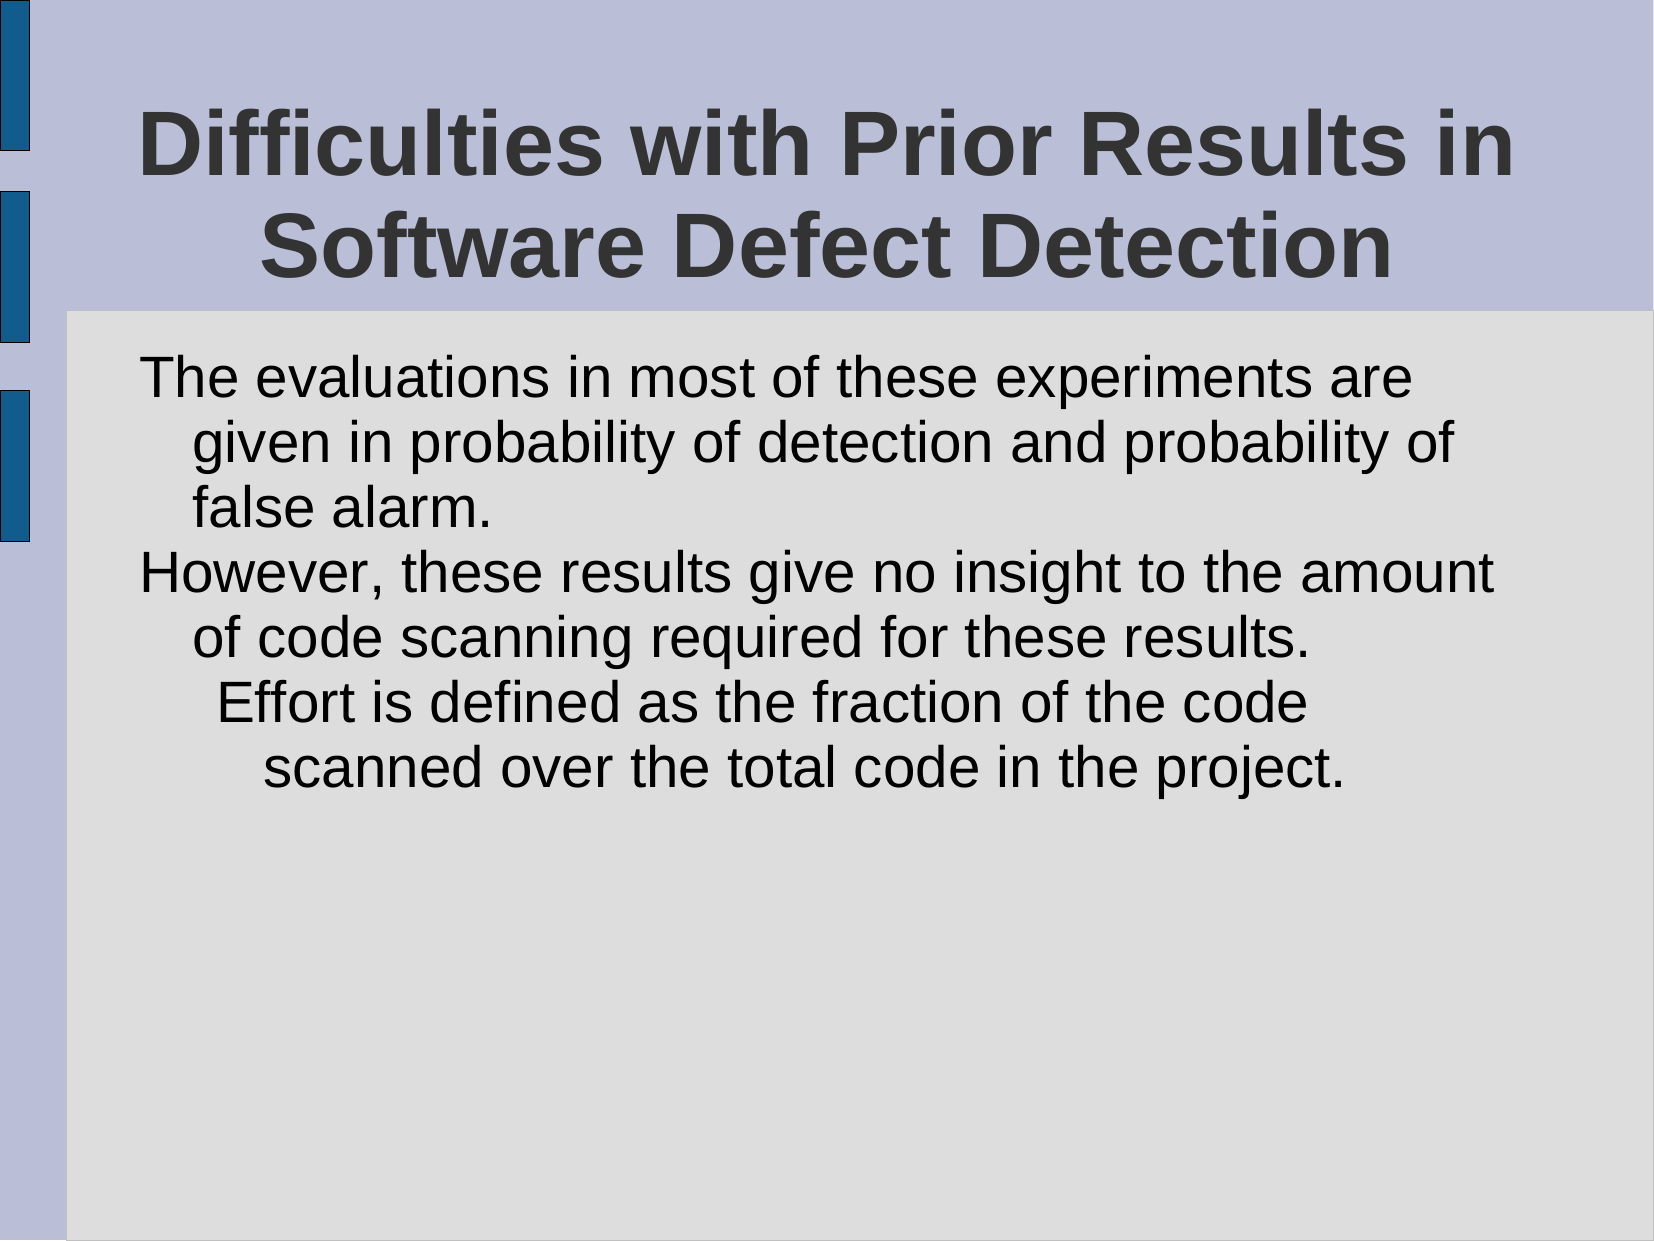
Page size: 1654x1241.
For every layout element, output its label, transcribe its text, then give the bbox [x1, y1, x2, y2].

list The evaluations in most of these experiments are given in probability of detection and probability of false alarm. However, these results give no insight to the amount of code scanning required for these results. Effort is defined as the fraction of the code scanned over the total code in the project. [121, 344, 1534, 1127]
title Difficulties with Prior Results in Software Defect Detection [121, 91, 1534, 299]
